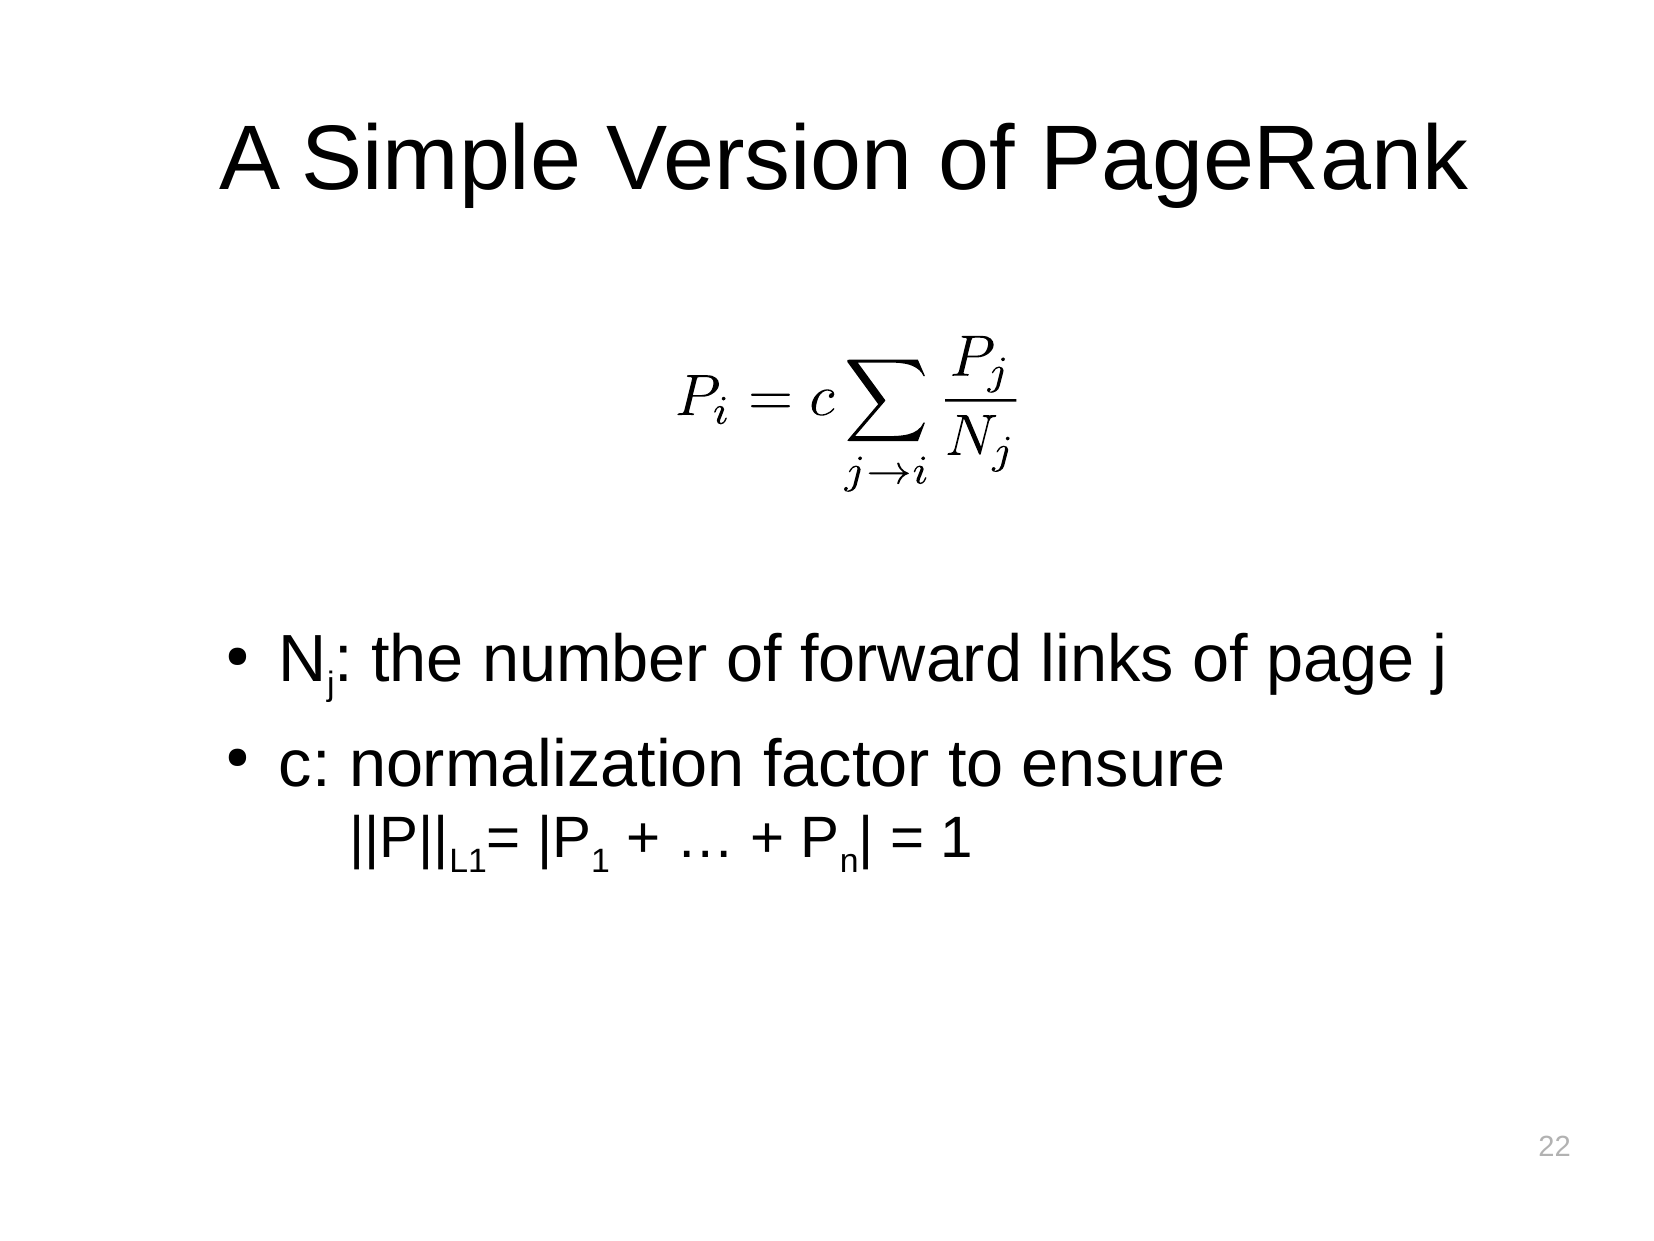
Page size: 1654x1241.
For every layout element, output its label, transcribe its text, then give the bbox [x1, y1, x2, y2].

text_box [675, 335, 1017, 492]
title A Simple Version of PageRank [82, 49, 1571, 257]
list Nj: the number of forward links of page j c: normalization factor to ensure ||P||L1= |P1 + … + Pn| = 1 [192, 607, 1544, 1048]
